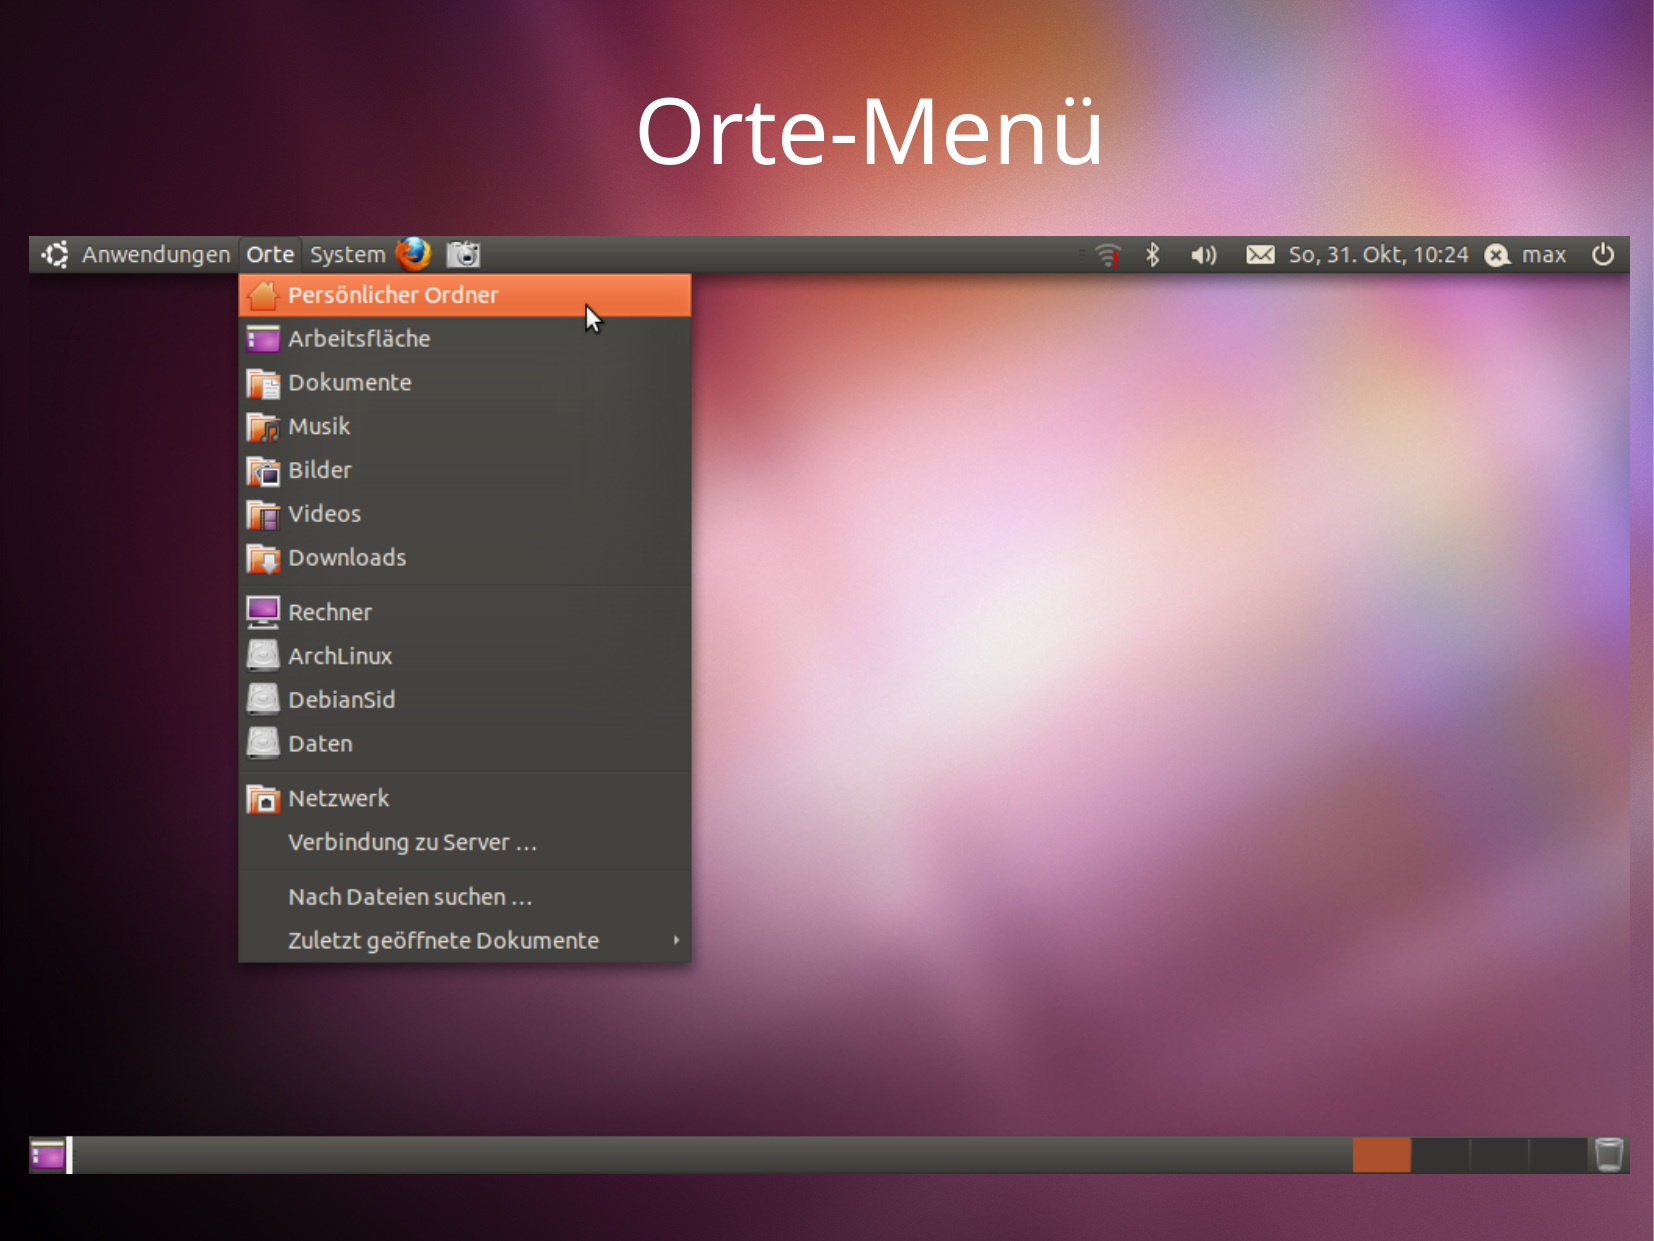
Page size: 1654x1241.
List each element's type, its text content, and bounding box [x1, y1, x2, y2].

text_box Orte-Menü [383, 59, 1359, 177]
picture [0, 0, 1654, 1241]
